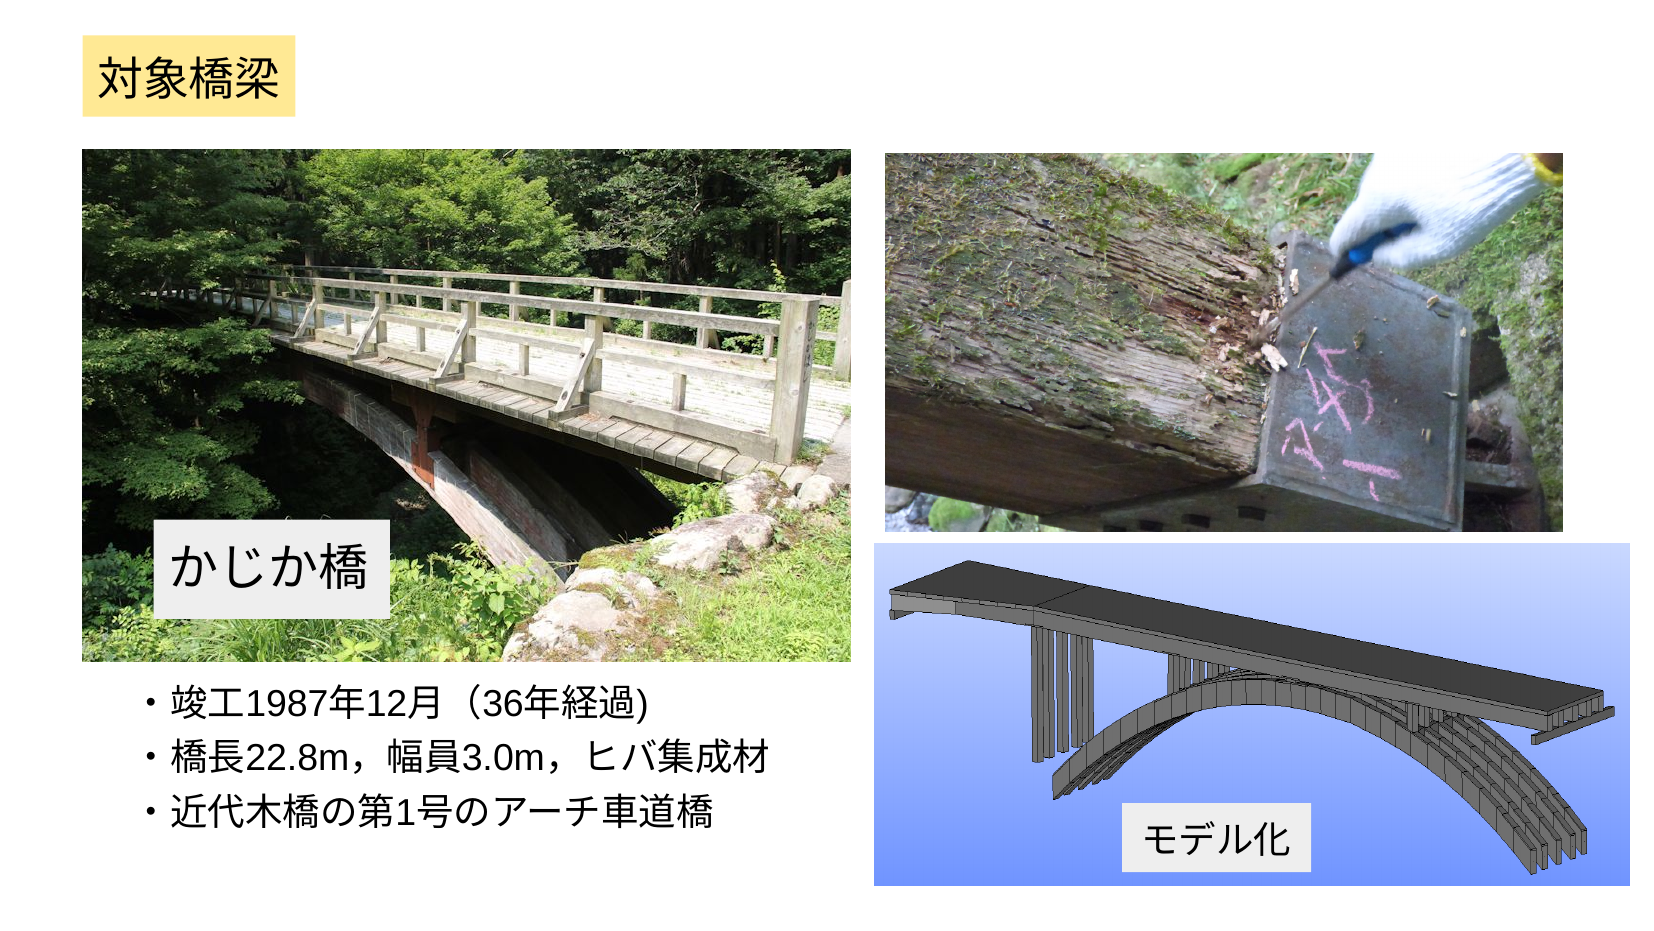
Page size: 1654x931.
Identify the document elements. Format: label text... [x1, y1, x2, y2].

text_box ・竣工1987年12月（36年経過) ・橋長22.8m，幅員3.0m，ヒバ集成材 ・近代木橋の第1号のアーチ車道橋 [118, 665, 858, 898]
text_box 対象橋梁 [82, 35, 296, 117]
text_box モデル化 [1122, 803, 1312, 873]
picture [82, 149, 851, 662]
picture [874, 543, 1630, 886]
picture [885, 153, 1563, 532]
text_box かじか橋 [153, 519, 390, 619]
